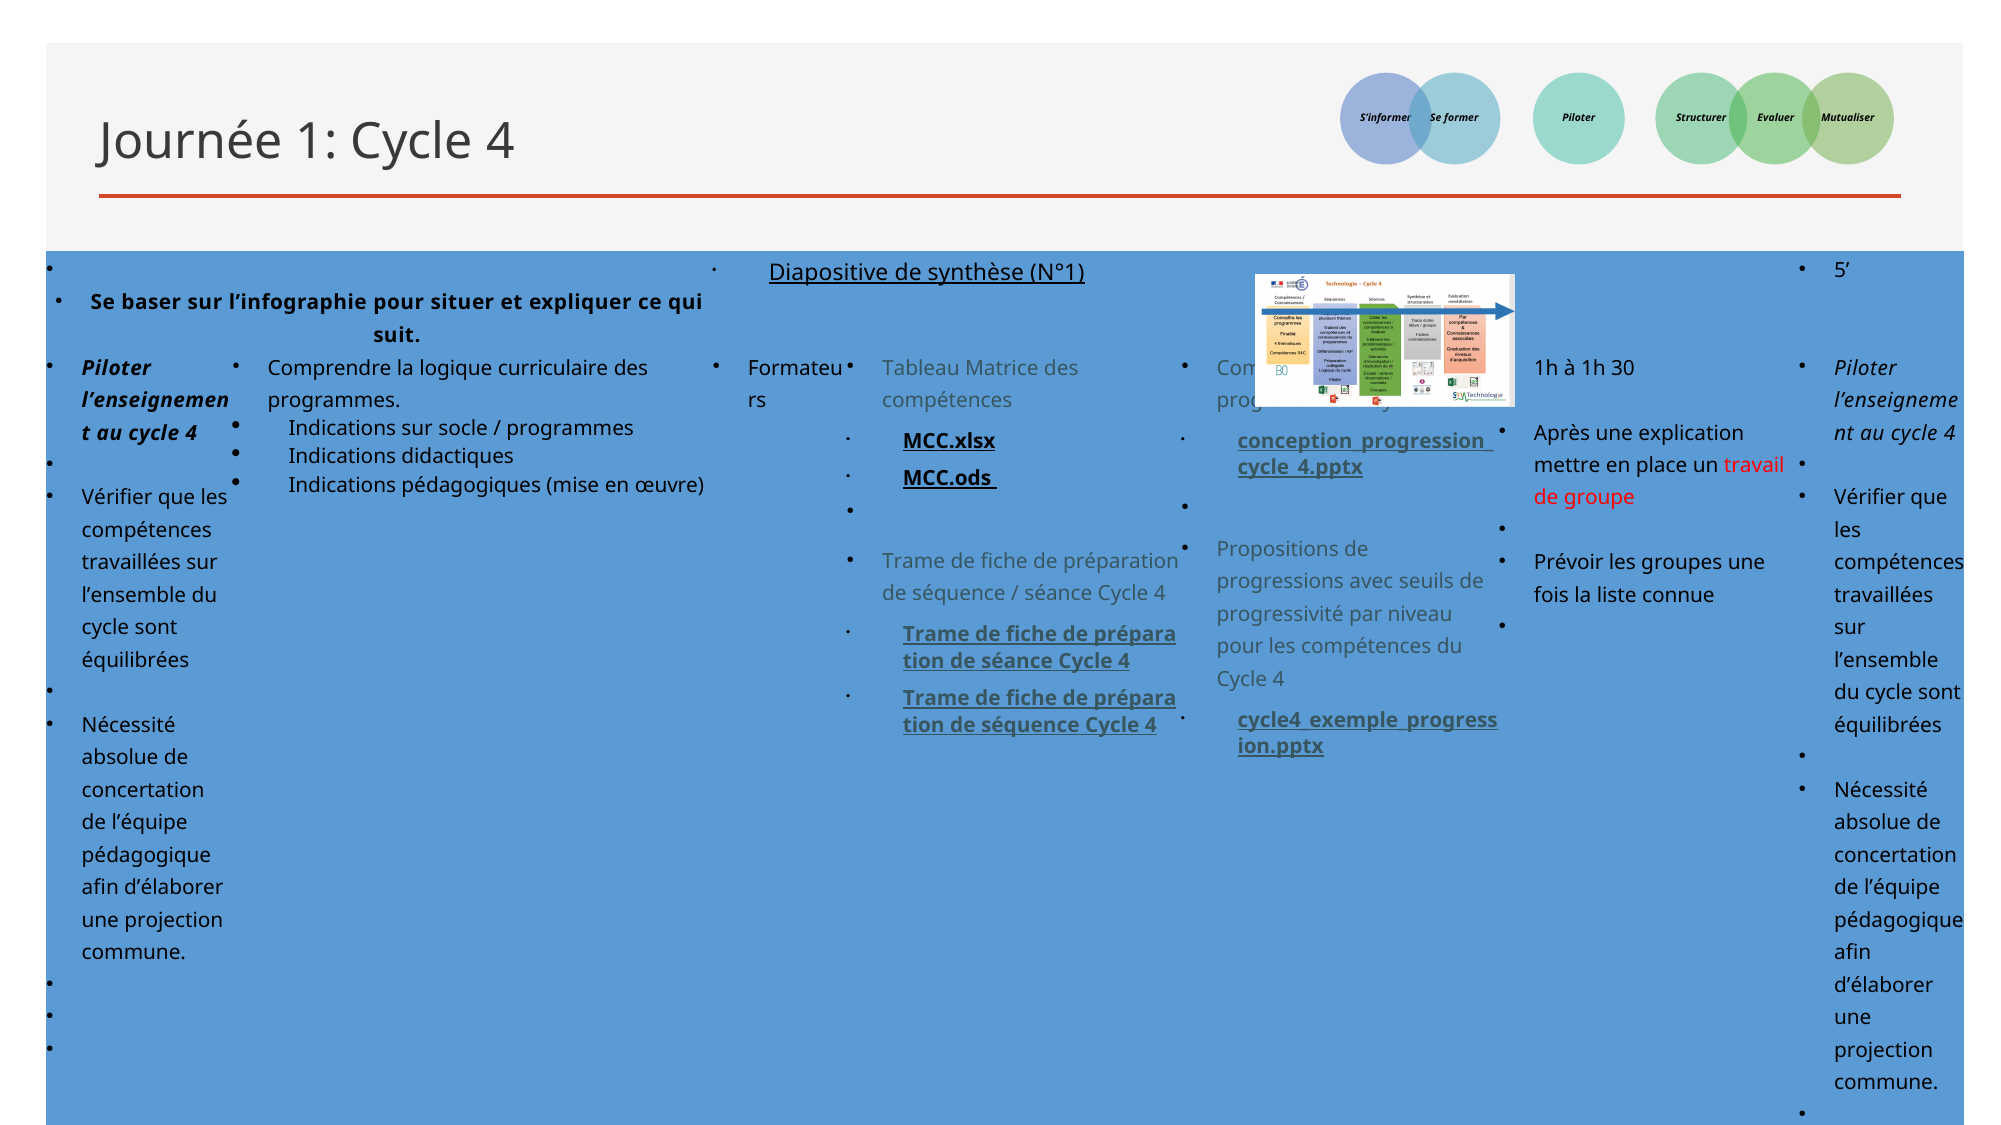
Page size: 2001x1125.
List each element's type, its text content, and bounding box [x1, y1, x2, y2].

list Journée 1: Cycle 4 [84, 72, 1089, 178]
text_box Mutualiser [1802, 72, 1894, 165]
table_cell 1h à 1h 30 Après une explication mettre en place un travail de groupe Prévoir les groupes une fois la liste connue [1499, 348, 1799, 1125]
table_header 5’ [1799, 251, 1964, 348]
text_box Structurer [1655, 72, 1738, 165]
table_header Se baser sur l’infographie pour situer et expliquer ce qui suit. [46, 251, 713, 348]
table_cell Formateurs [713, 348, 847, 1125]
table_header Diapositive de synthèse (N°1) [713, 251, 1799, 348]
table_cell Tableau Matrice des compétences MCC.xlsx MCC.ods Trame de fiche de préparation de séquence / séance Cycle 4 Trame de fiche de préparation de séance Cycle 4 Trame de fiche de préparation de séquence Cycle 4 [847, 348, 1181, 1125]
picture [1255, 274, 1515, 407]
table_cell Comprendre la logique curriculaire des programmes. Indications sur socle / programmes Indications didactiques Indications pédagogiques (mise en œuvre) [232, 348, 713, 1125]
text_box Piloter [1533, 72, 1625, 165]
text_box S’informer [1340, 72, 1420, 165]
table_cell Piloter l’enseignement au cycle 4 Vérifier que les compétences travaillées sur l’ensemble du cycle sont équilibrées Nécessité absolue de concertation de l’équipe pédagogique afin d’élaborer une projection commune. [46, 348, 232, 1125]
table_cell Piloter l’enseignement au cycle 4 Vérifier que les compétences travaillées sur l’ensemble du cycle sont équilibrées Nécessité absolue de concertation de l’équipe pédagogique afin d’élaborer une projection commune. [1799, 348, 1964, 1125]
table_cell Comment concevoir une progression au Cycle 4 ? conception_progression_cycle_4.pptx Propositions de progressions avec seuils de progressivité par niveau pour les compétences du Cycle 4 cycle4_exemple_progression.pptx [1181, 348, 1499, 1125]
text_box Evaluer [1728, 72, 1811, 165]
text_box Se former [1408, 72, 1501, 165]
